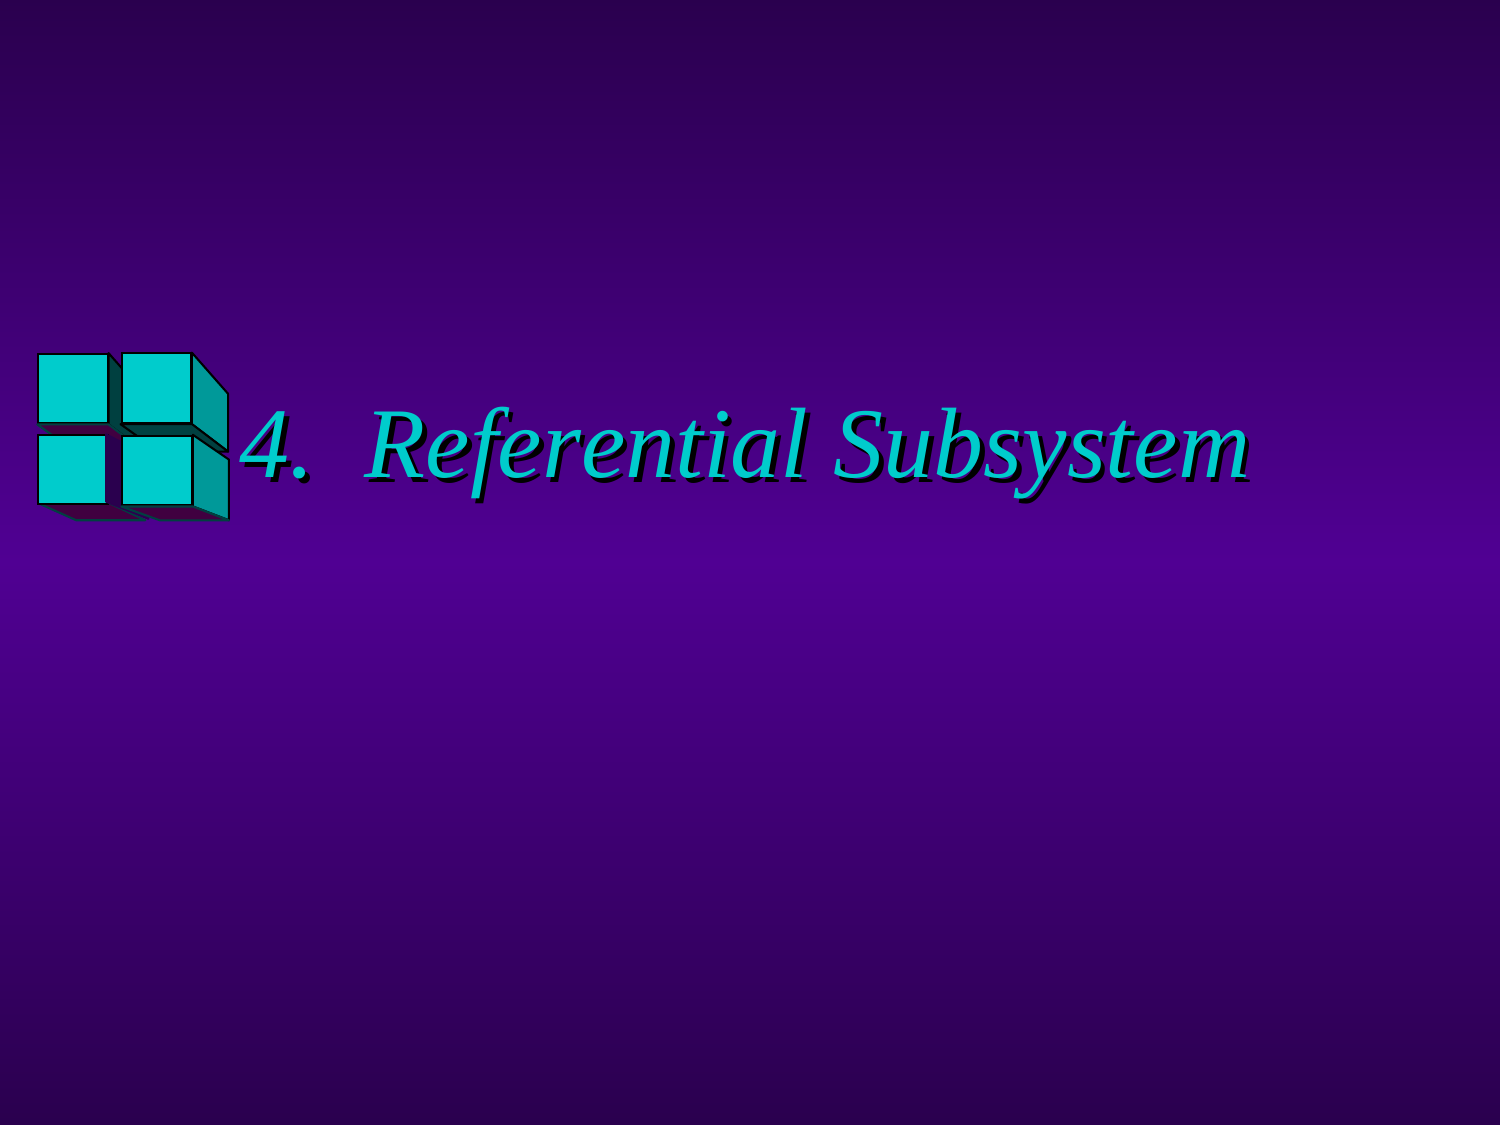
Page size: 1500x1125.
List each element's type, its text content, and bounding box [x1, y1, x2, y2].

title 4. Referential Subsystem [224, 349, 1500, 538]
